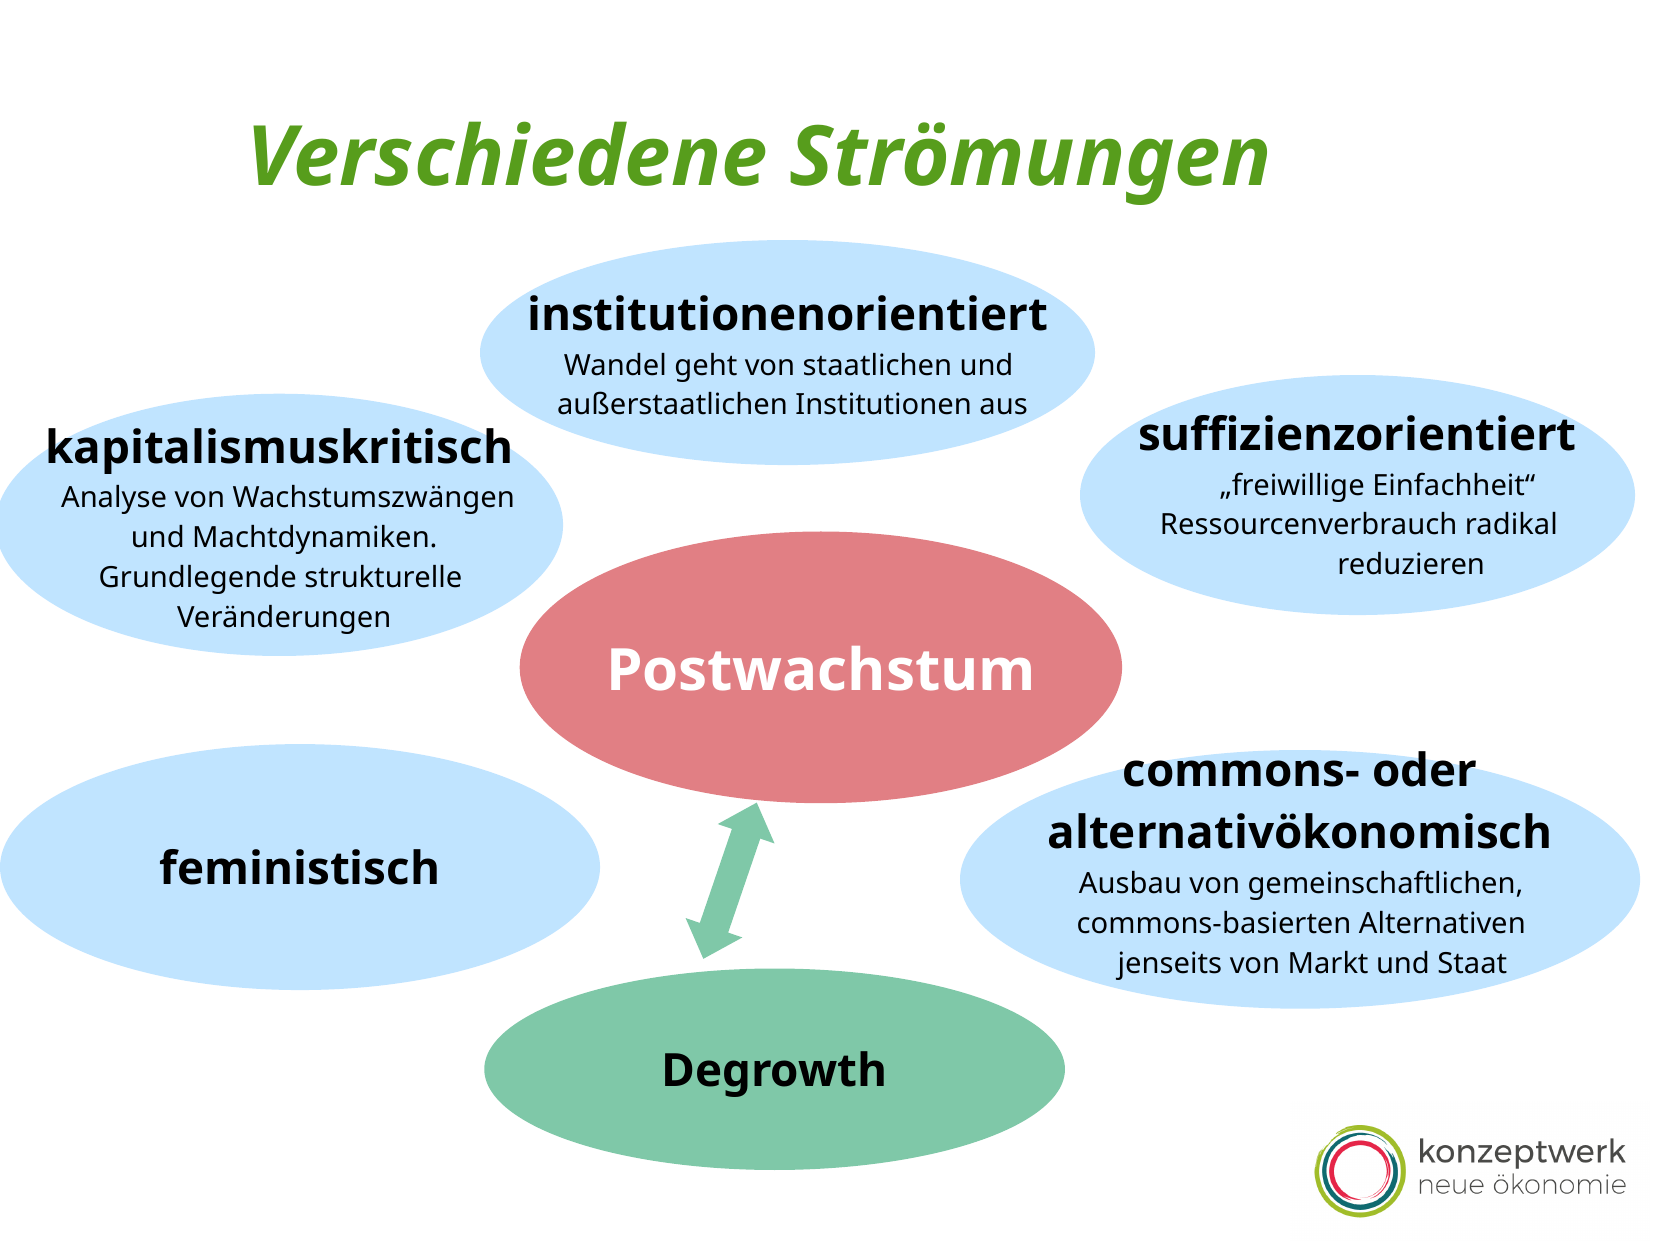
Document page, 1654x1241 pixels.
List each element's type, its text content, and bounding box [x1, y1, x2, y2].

picture [1290, 1101, 1650, 1241]
text_box commons- oder alternativökonomisch Ausbau von gemeinschaftlichen, commons-basierten Alternativen jenseits von Markt und Staat [960, 750, 1641, 1009]
text_box institutionenorientiert Wandel geht von staatlichen und außerstaatlichen Institutionen aus [480, 257, 1096, 466]
text_box [685, 802, 775, 959]
text_box feministisch [0, 744, 601, 991]
title Verschiedene Strömungen [23, 49, 1512, 257]
text_box Postwachstum [519, 531, 1123, 804]
text_box kapitalismuskritisch Analyse von Wachstumszwängen und Machtdynamiken. Grundlegende strukturelle Veränderungen [0, 393, 564, 656]
text_box suffizienzorientiert „freiwillige Einfachheit“ Ressourcenverbrauch radikal reduzieren [1080, 375, 1636, 616]
text_box Degrowth [484, 968, 1066, 1171]
